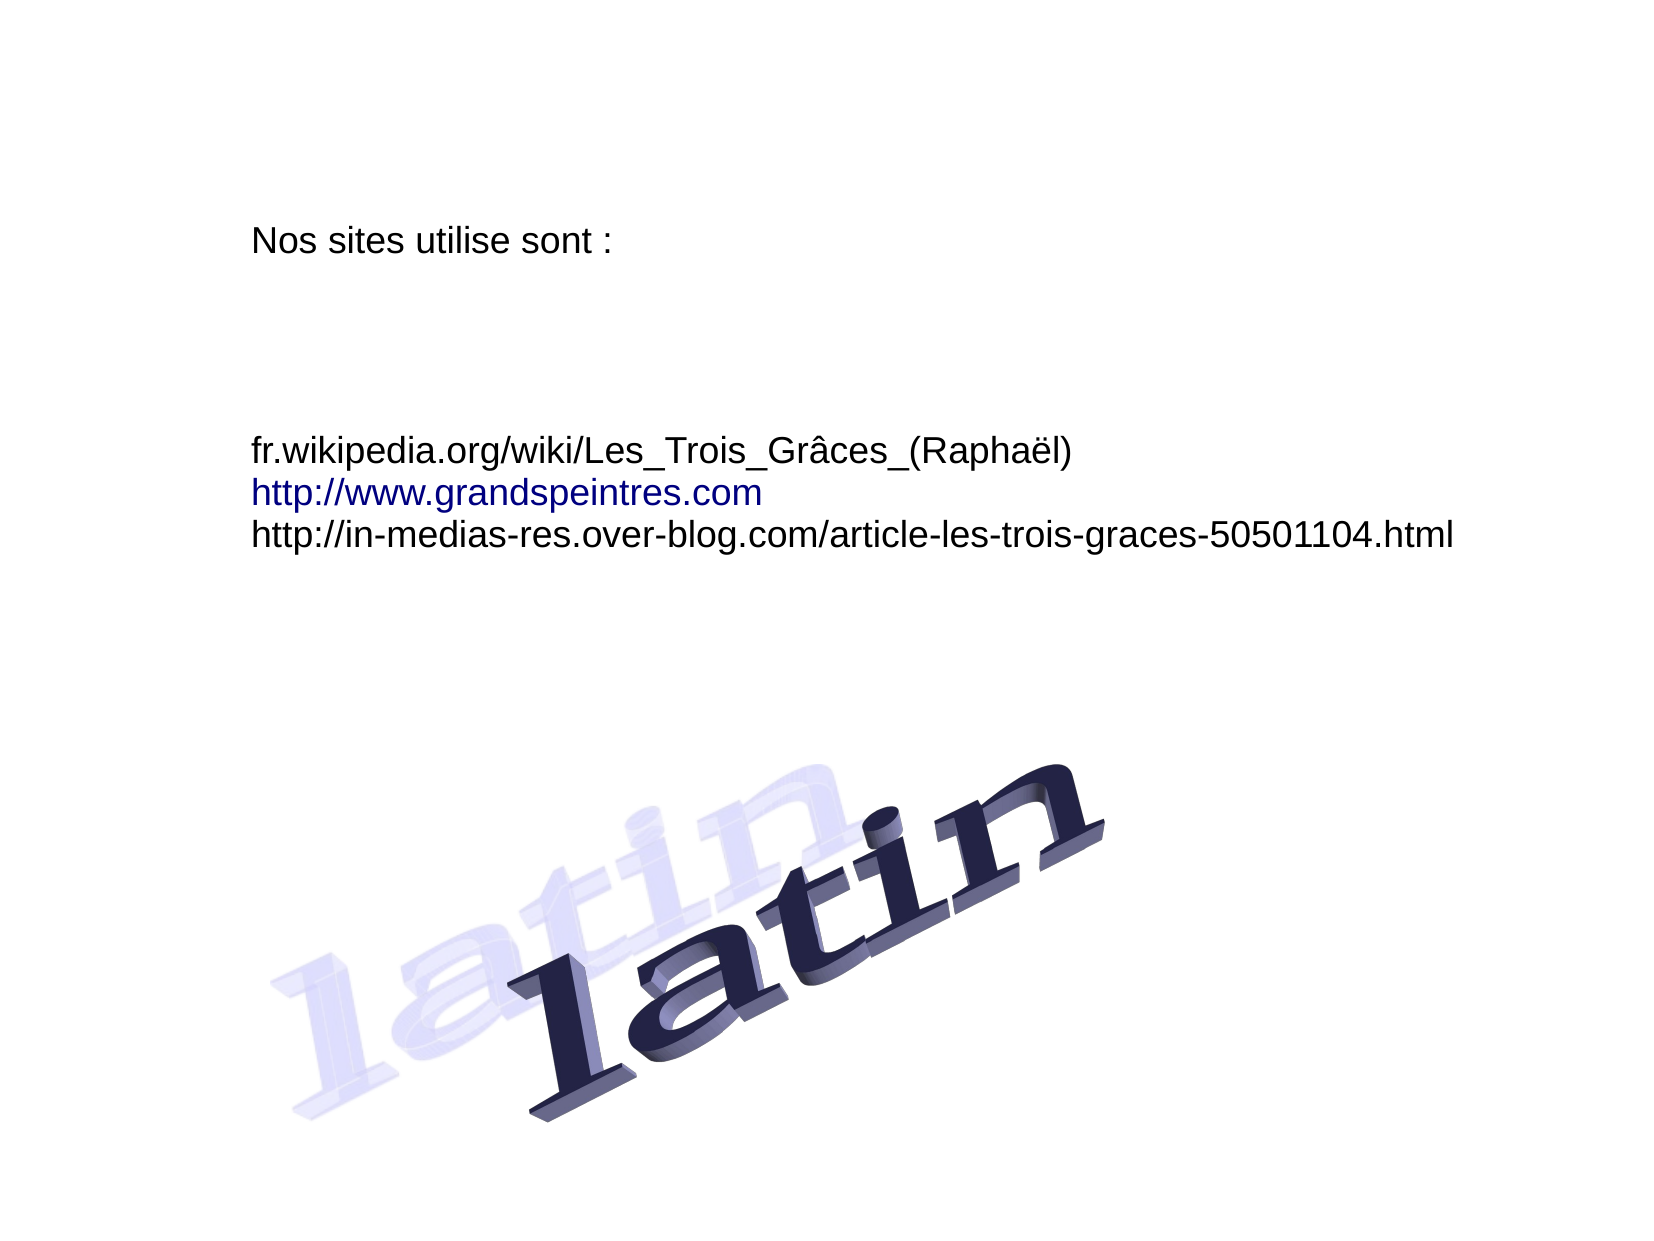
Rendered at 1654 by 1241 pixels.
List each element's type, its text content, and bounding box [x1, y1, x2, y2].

text_box [979, 803, 1465, 903]
text_box [59, 803, 970, 903]
text_box Nos sites utilise sont : fr.wikipedia.org/wiki/Les_Trois_Grâces_(Raphaël) http://www.grandspeintres.com http://in-medias-res.over-blog.com/article-les-trois-graces-50501104.html [236, 212, 1548, 564]
